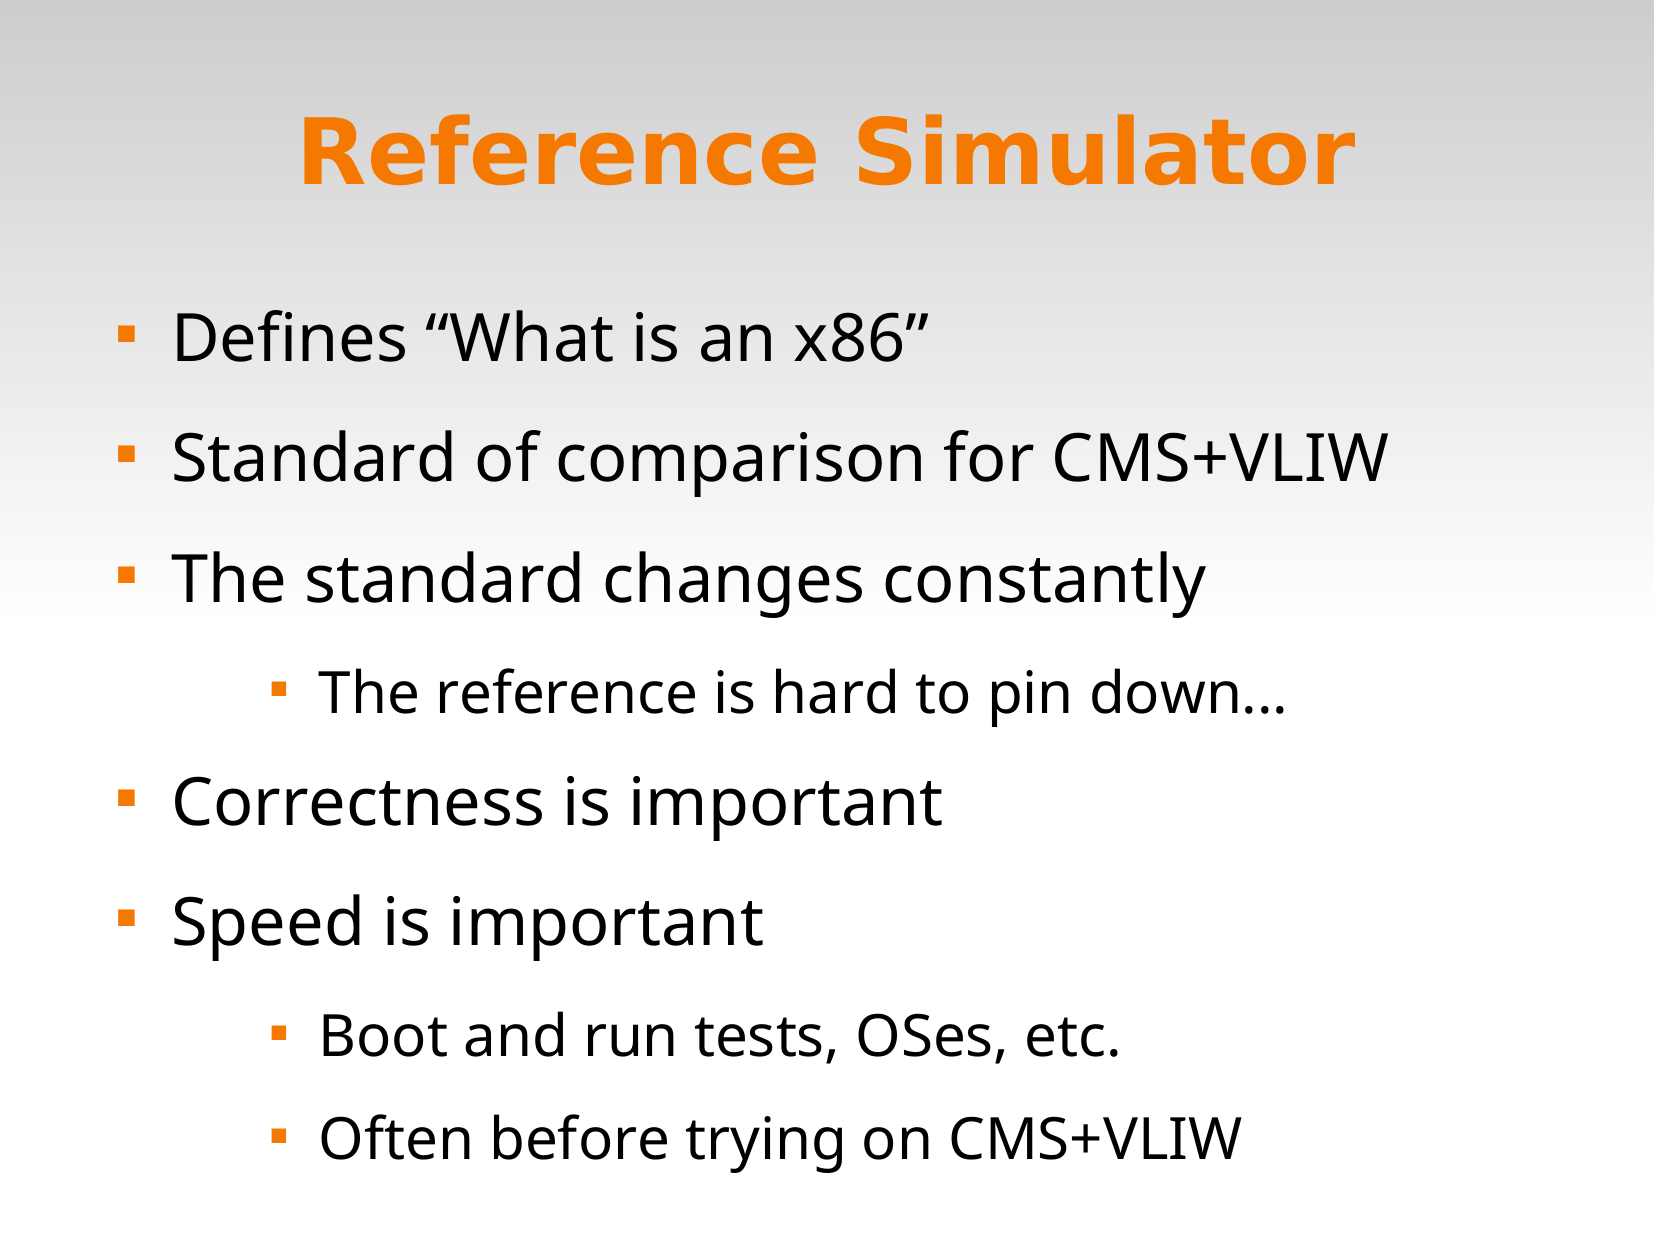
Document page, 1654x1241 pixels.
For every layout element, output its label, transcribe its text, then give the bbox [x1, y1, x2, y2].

list Defines “What is an x86” Standard of comparison for CMS+VLIW The standard changes constantly The reference is hard to pin down... Correctness is important Speed is important Boot and run tests, OSes, etc. Often before trying on CMS+VLIW [82, 290, 1571, 1096]
title Reference Simulator [82, 56, 1571, 250]
